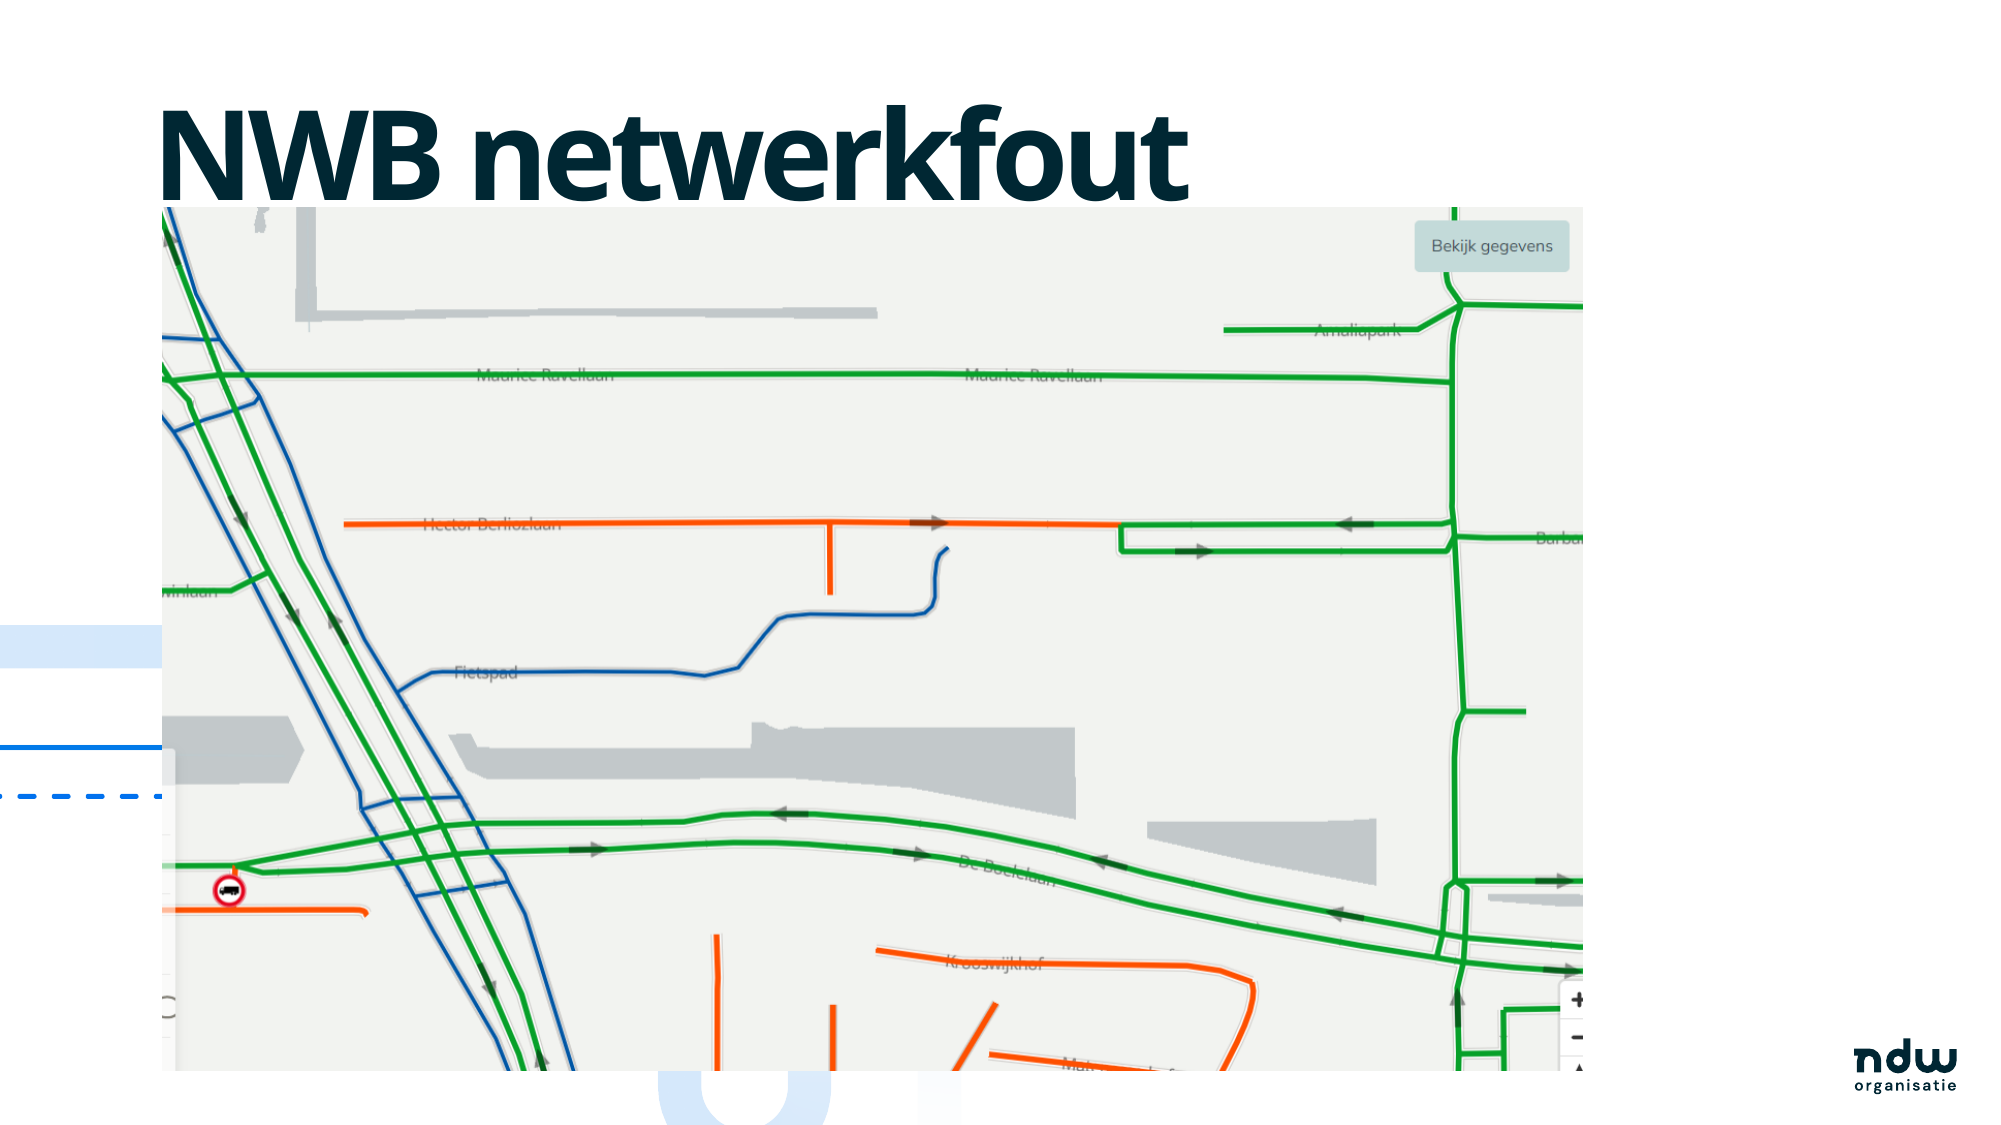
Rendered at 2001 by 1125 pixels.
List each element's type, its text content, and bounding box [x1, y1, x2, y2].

picture [162, 207, 1583, 1071]
title NWB netwerkfout [137, 59, 1863, 278]
